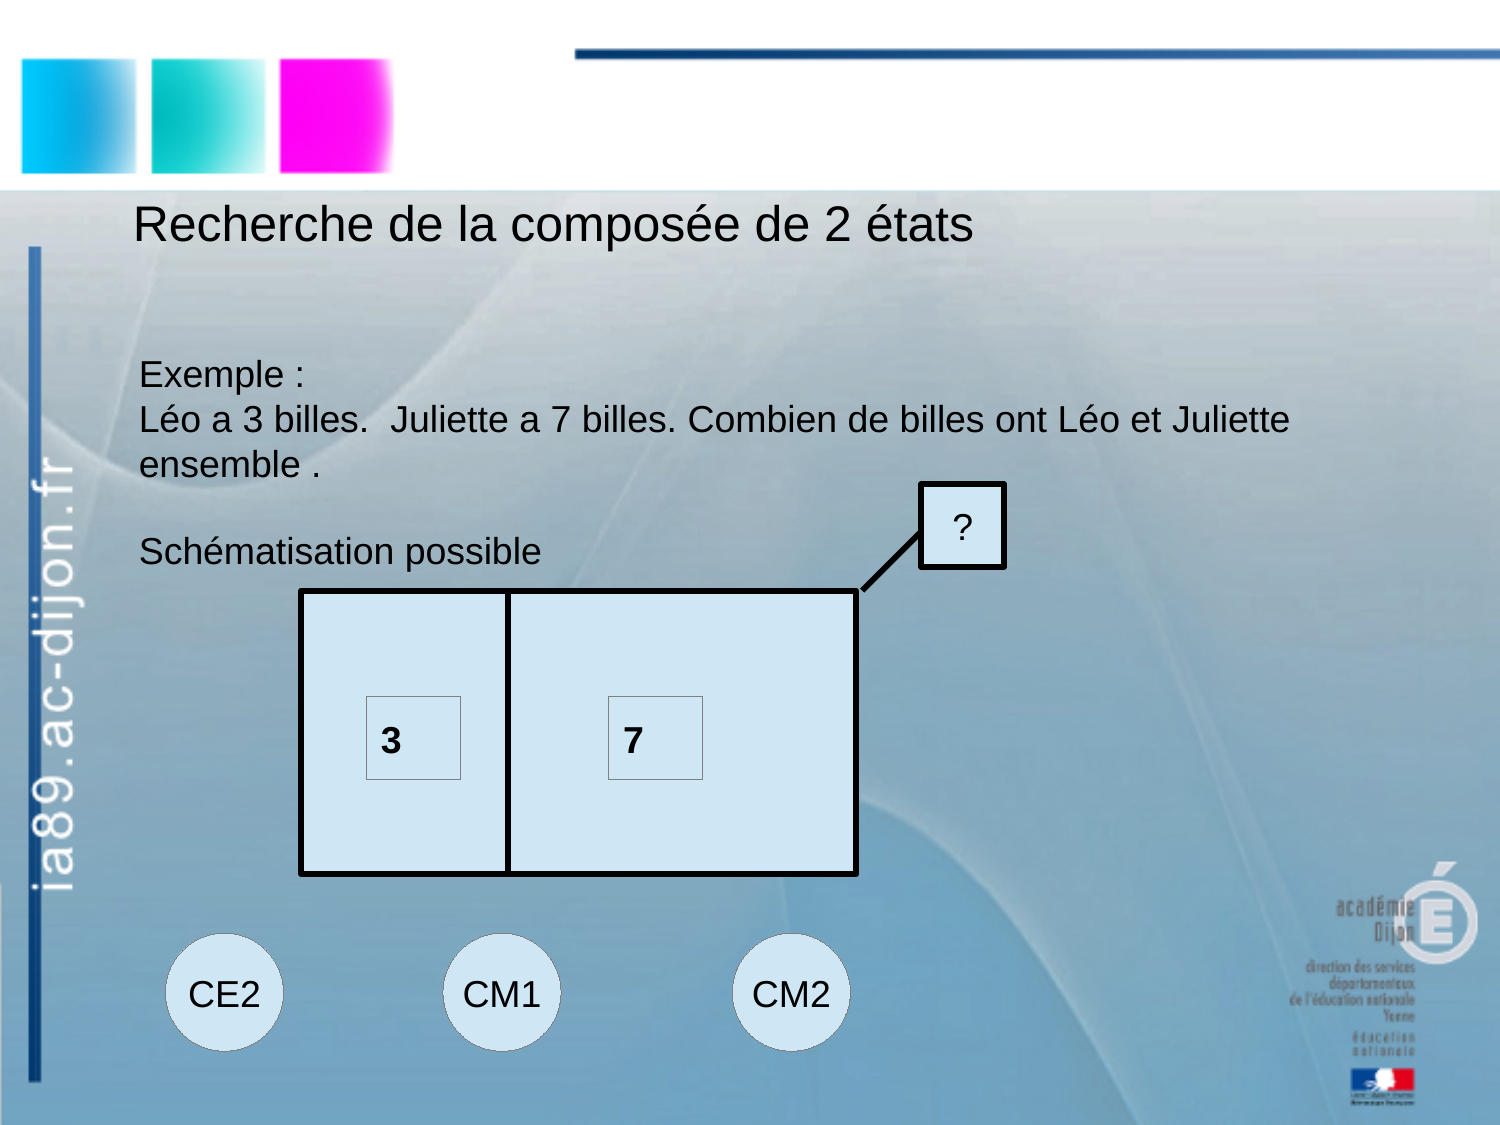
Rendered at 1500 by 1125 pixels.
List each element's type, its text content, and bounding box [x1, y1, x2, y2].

text_box ? [921, 484, 1004, 567]
text_box Exemple : Léo a 3 billes. Juliette a 7 billes. Combien de billes ont Léo et Juliette ensemble . [124, 342, 1412, 493]
text_box Recherche de la composée de 2 états [118, 184, 1439, 259]
text_box 3 [366, 696, 461, 780]
text_box Schématisation possible [123, 519, 1412, 591]
text_box CM2 [732, 933, 851, 1052]
picture [0, 0, 1500, 1125]
text_box [301, 590, 857, 875]
text_box CM1 [442, 933, 562, 1052]
text_box 7 [608, 696, 703, 780]
text_box CE2 [165, 933, 284, 1052]
